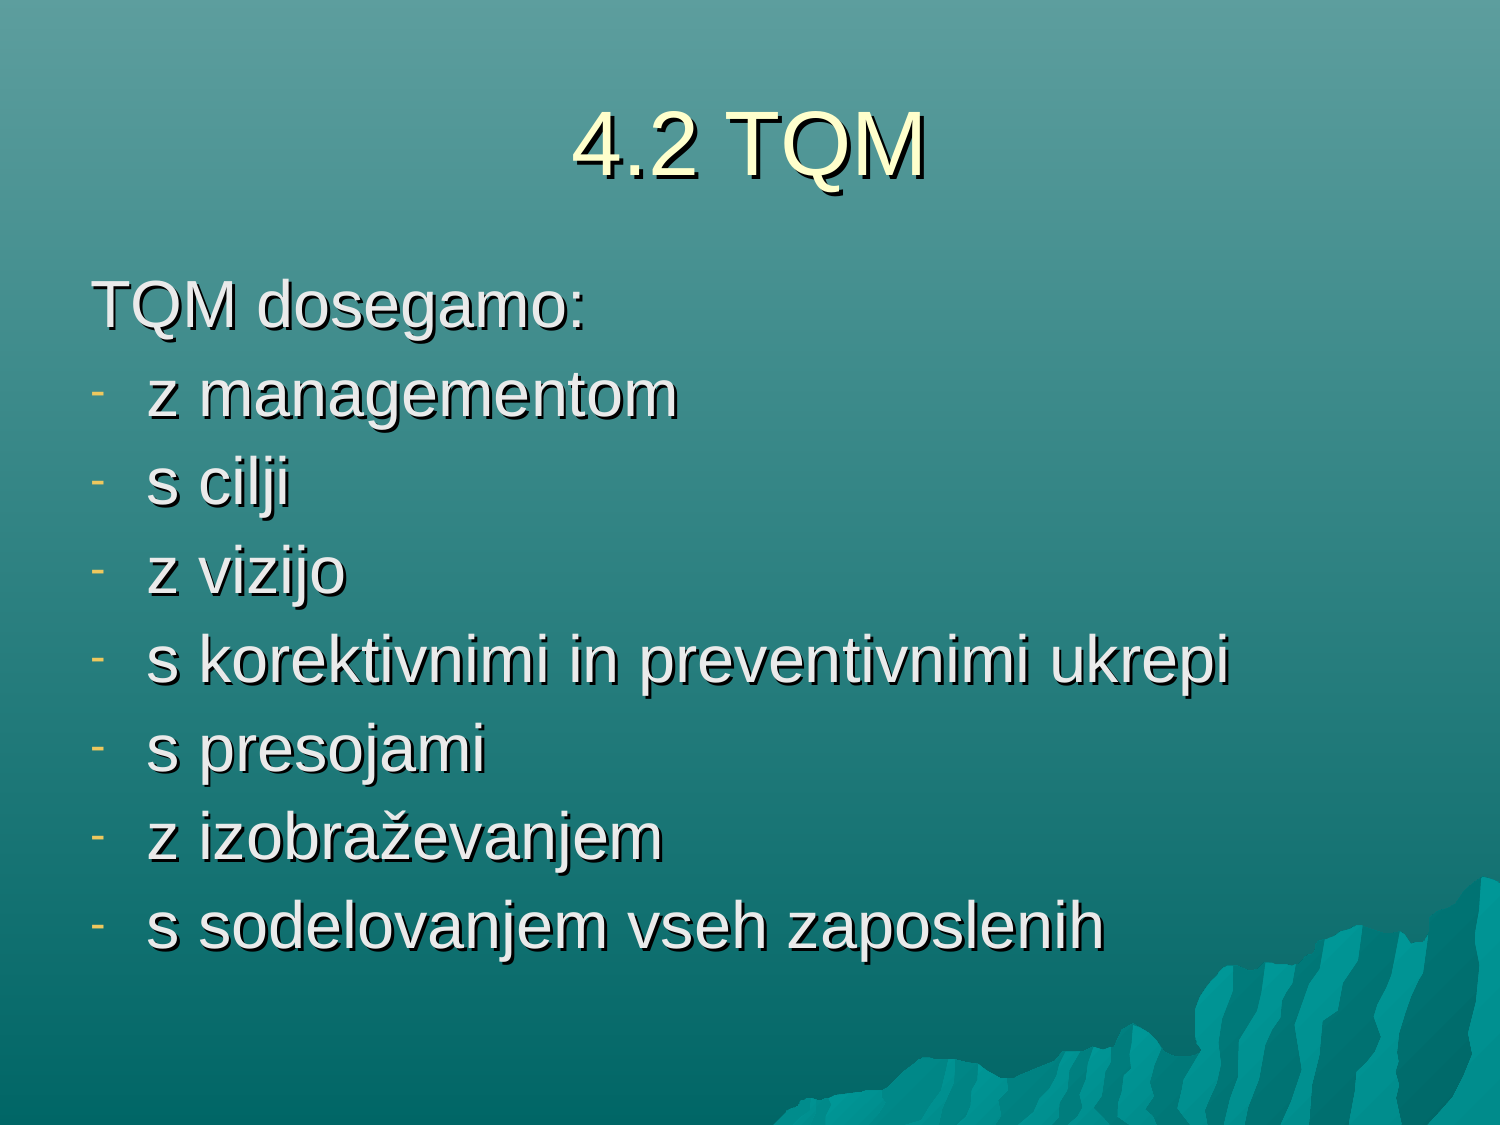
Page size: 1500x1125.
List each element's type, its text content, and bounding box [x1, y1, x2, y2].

list TQM dosegamo: z managementom s cilji z vizijo s korektivnimi in preventivnimi ukrepi s presojami z izobraževanjem s sodelovanjem vseh zaposlenih [75, 262, 1426, 1006]
title 4.2 TQM [75, 45, 1426, 233]
